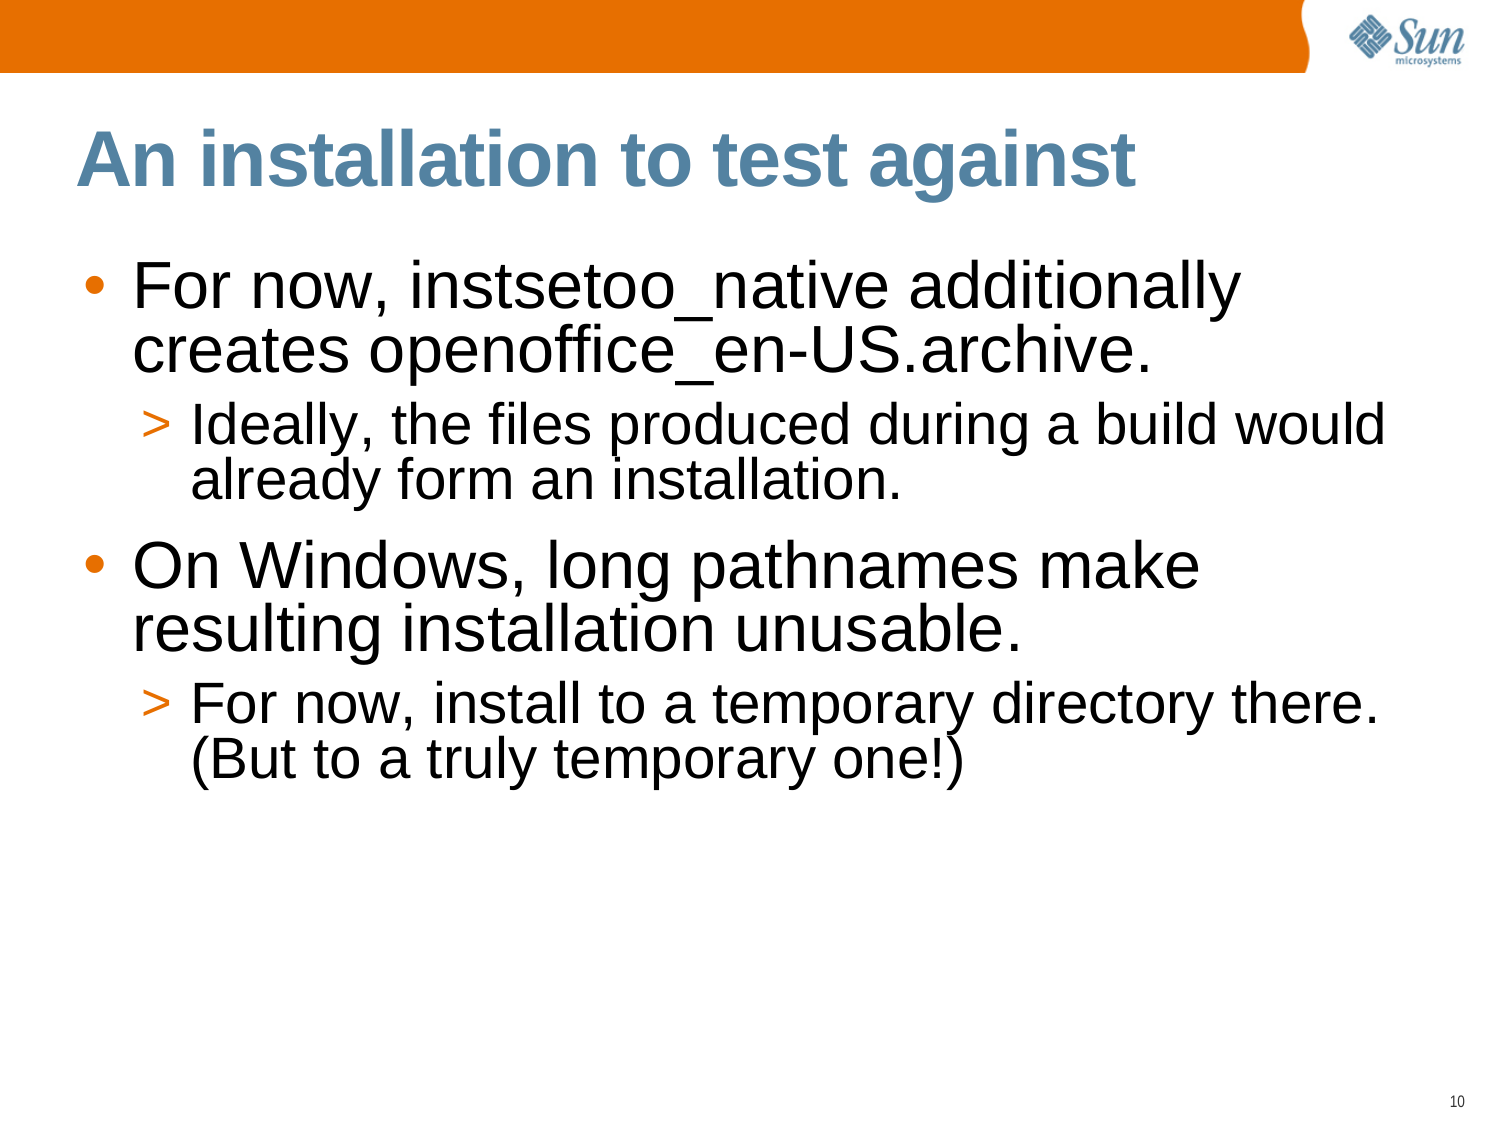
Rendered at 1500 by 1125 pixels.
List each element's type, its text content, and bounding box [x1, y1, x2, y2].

title An installation to test against [75, 123, 1437, 227]
picture [0, 0, 1500, 73]
list For now, instsetoo_native additionally creates openoffice_en-US.archive. Ideally, the files produced during a build would already form an installation. On Windows, long pathnames make resulting installation unusable. For now, install to a temporary directory there. (But to a truly temporary one!) [64, 258, 1455, 1062]
